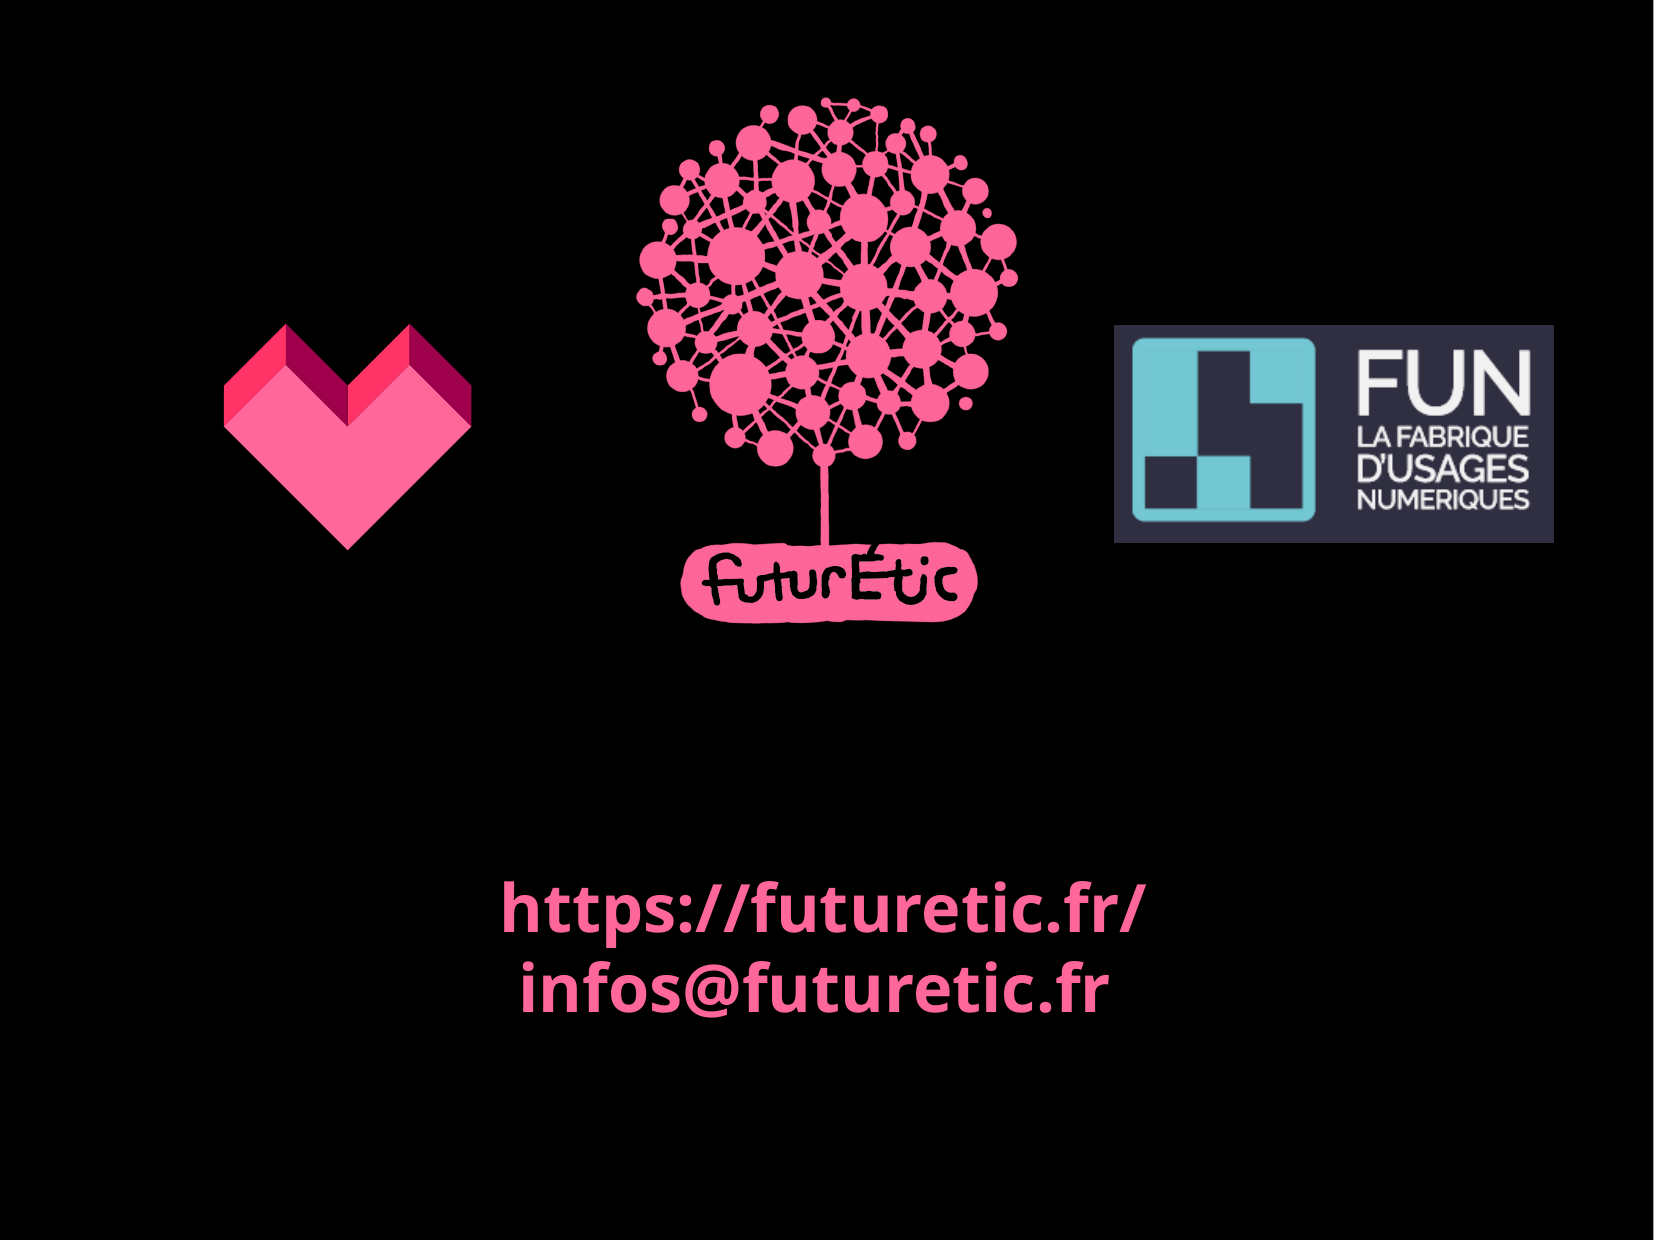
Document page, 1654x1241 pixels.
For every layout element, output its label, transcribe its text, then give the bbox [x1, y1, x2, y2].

text_box https://futuretic.fr/ infos@futuretic.fr [221, 858, 1427, 1034]
picture [223, 312, 472, 562]
picture [631, 95, 1022, 624]
picture [1114, 325, 1554, 543]
